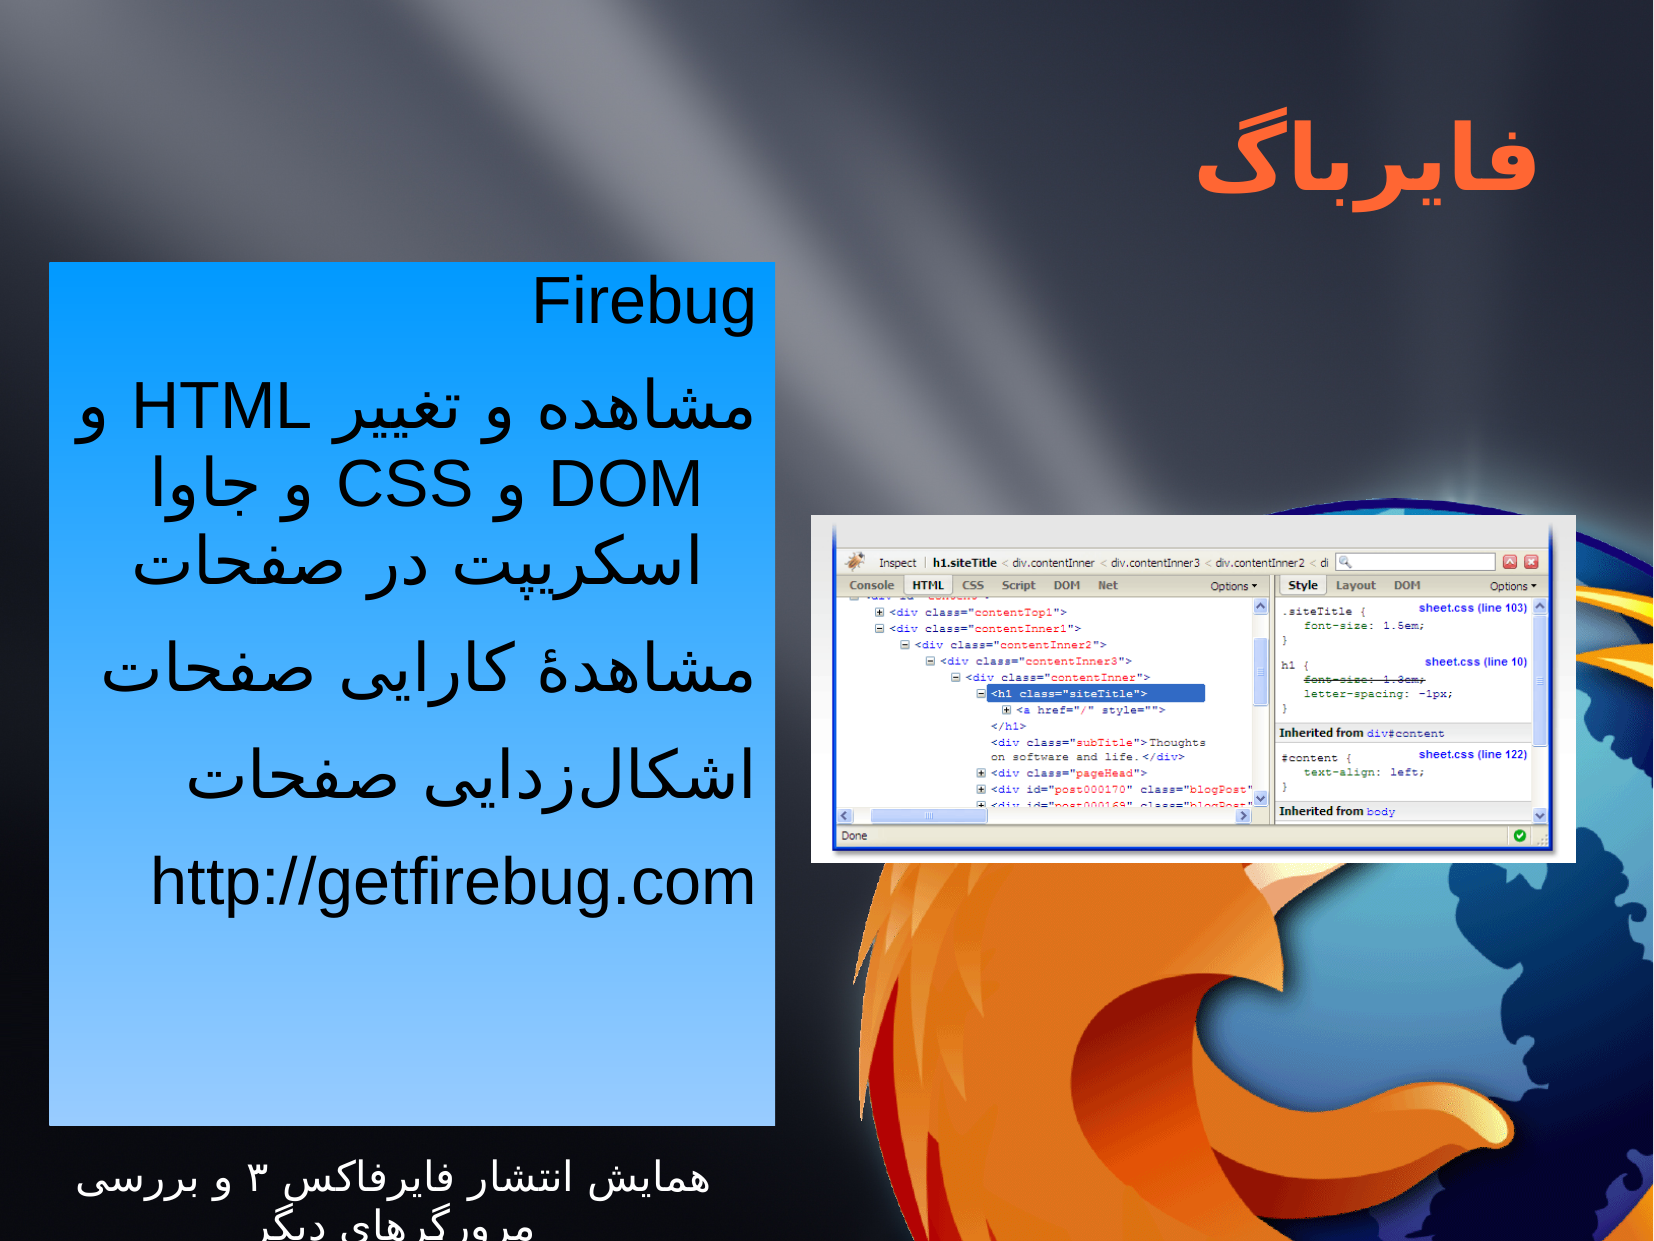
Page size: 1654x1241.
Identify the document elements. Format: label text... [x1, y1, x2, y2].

picture [0, 0, 1654, 1241]
picture [521, 1231, 528, 1237]
title فایرباگ [149, 55, 1575, 263]
list Firebug مشاهده و تغییر HTML و DOM و CSS و جاوا اسکریپت در صفحات مشاهدهٔ کارایی صفحات اشکال‌زدایی صفحات http://getfirebug.com [49, 262, 776, 1126]
